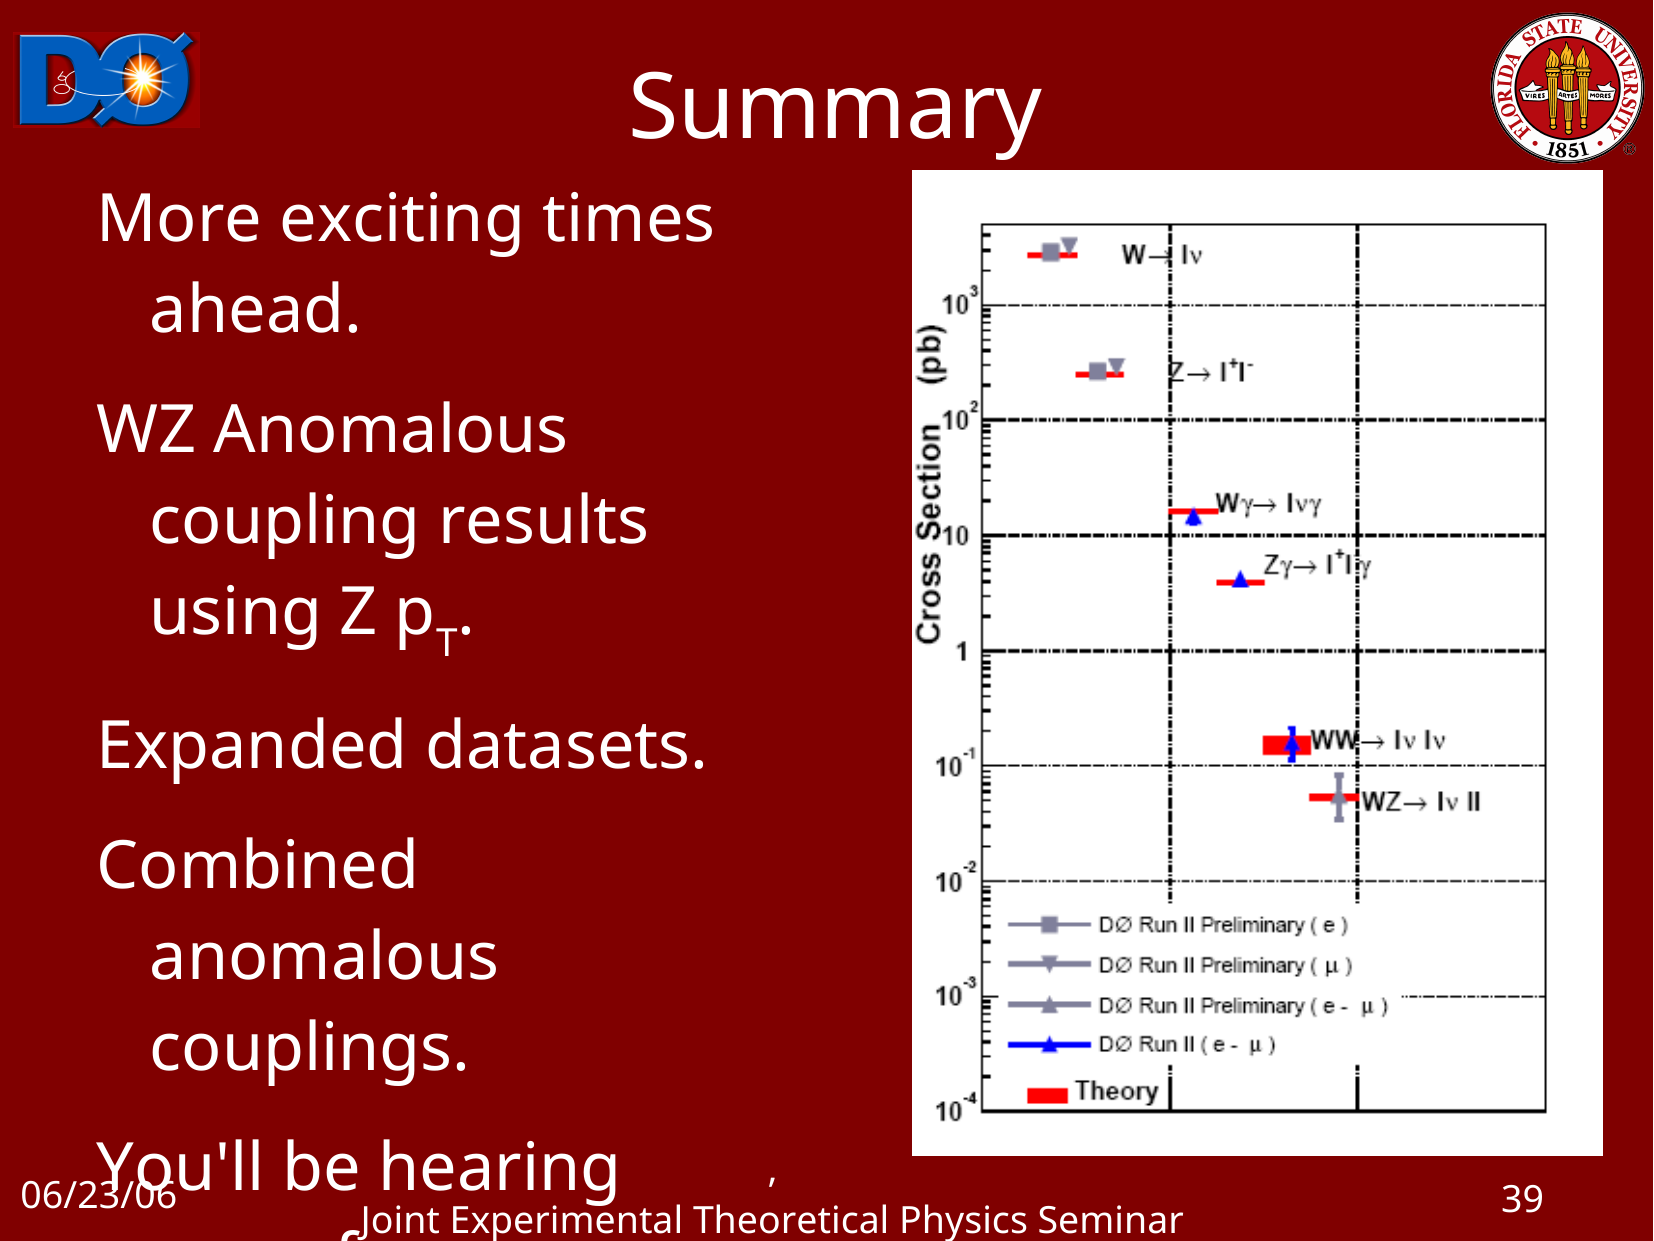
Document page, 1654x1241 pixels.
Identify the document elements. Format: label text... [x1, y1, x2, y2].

picture [13, 32, 196, 128]
picture [912, 170, 1603, 1156]
title Summary [196, 0, 1475, 208]
list More exciting times ahead. WZ Anomalous coupling results using Z pT. Expanded datasets. Combined anomalous couplings. You'll be hearing more from us soon! [78, 170, 766, 1143]
picture [1489, 11, 1646, 165]
